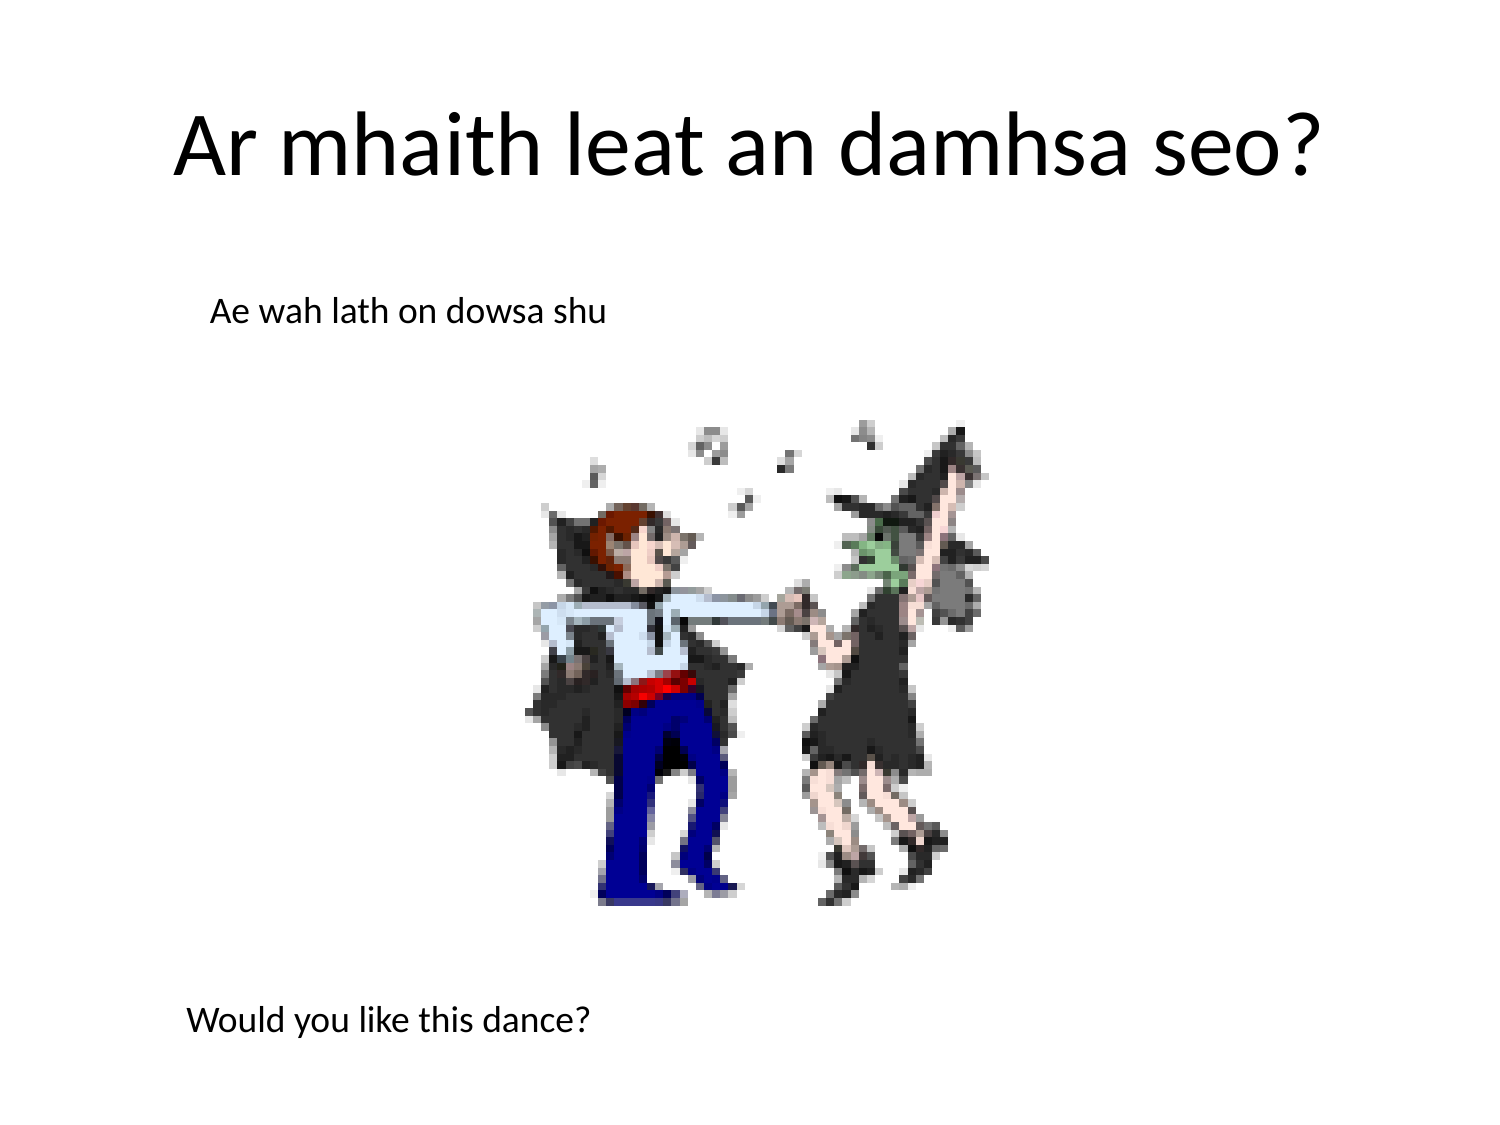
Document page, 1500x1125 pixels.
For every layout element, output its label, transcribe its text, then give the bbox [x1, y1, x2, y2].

text_box Would you like this dance? [171, 987, 916, 1049]
picture [501, 420, 1022, 906]
title Ar mhaith leat an damhsa seo? [75, 45, 1426, 233]
text_box Ae wah lath on dowsa shu [194, 278, 727, 340]
